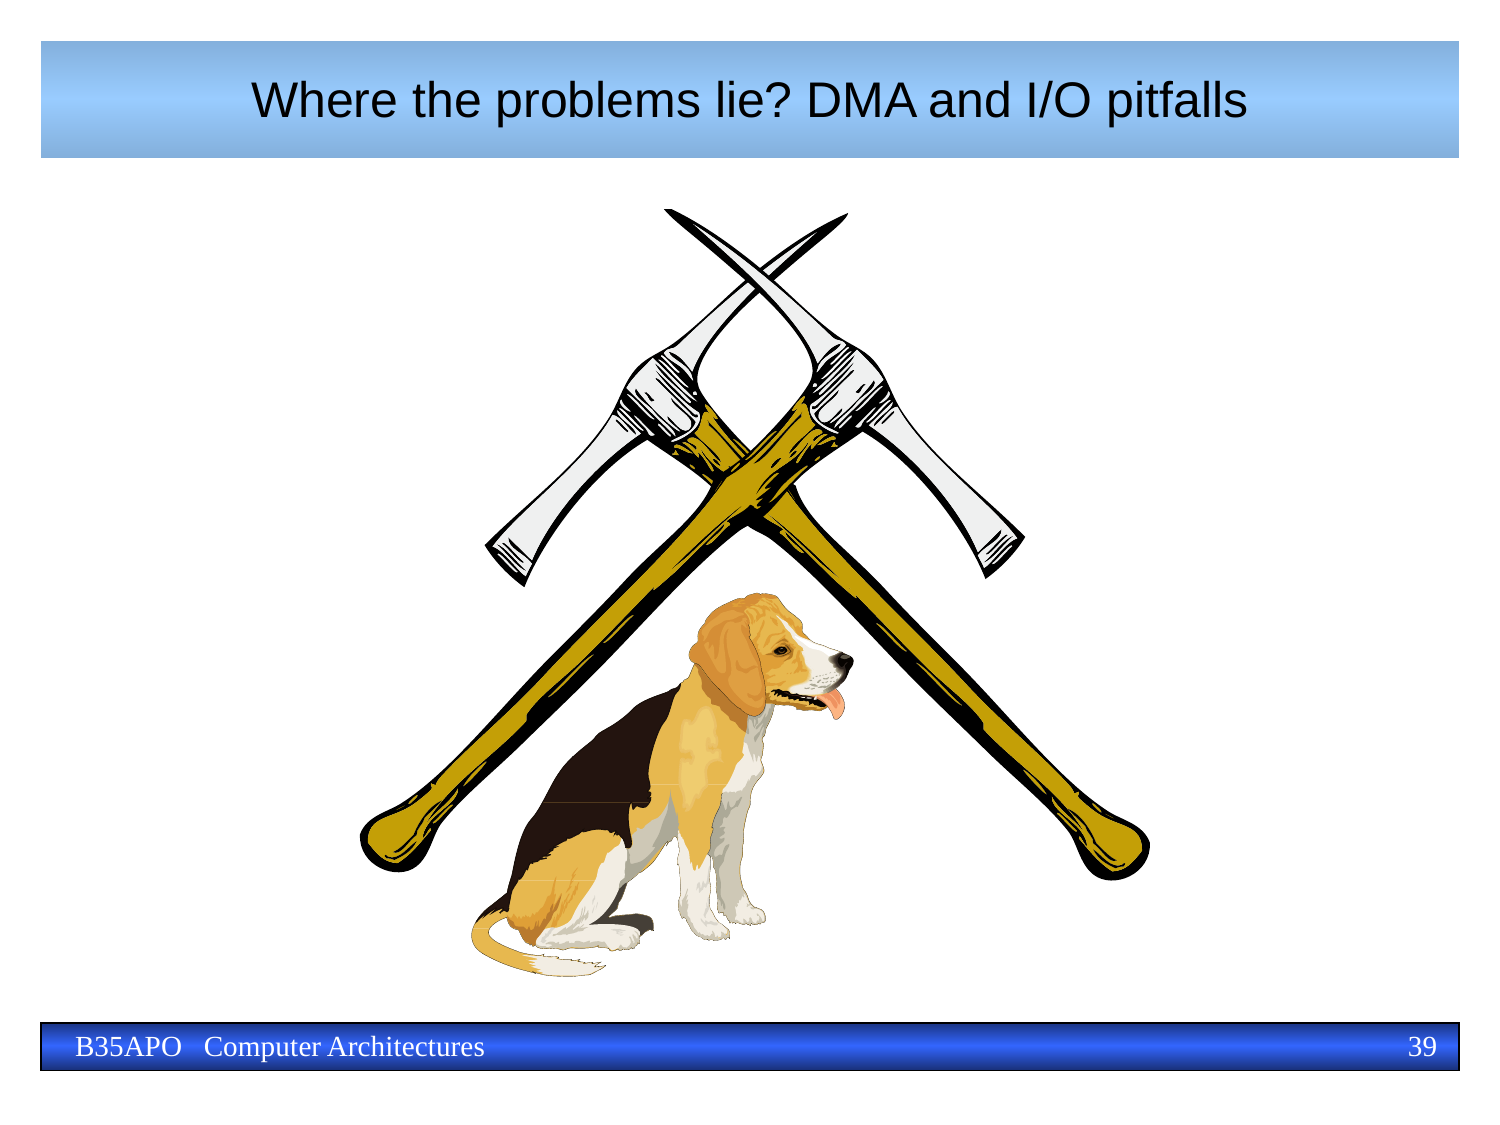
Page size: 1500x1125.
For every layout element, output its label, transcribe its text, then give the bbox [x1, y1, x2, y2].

title Where the problems lie? DMA and I/O pitfalls [41, 41, 1459, 158]
chart [355, 209, 1214, 1051]
